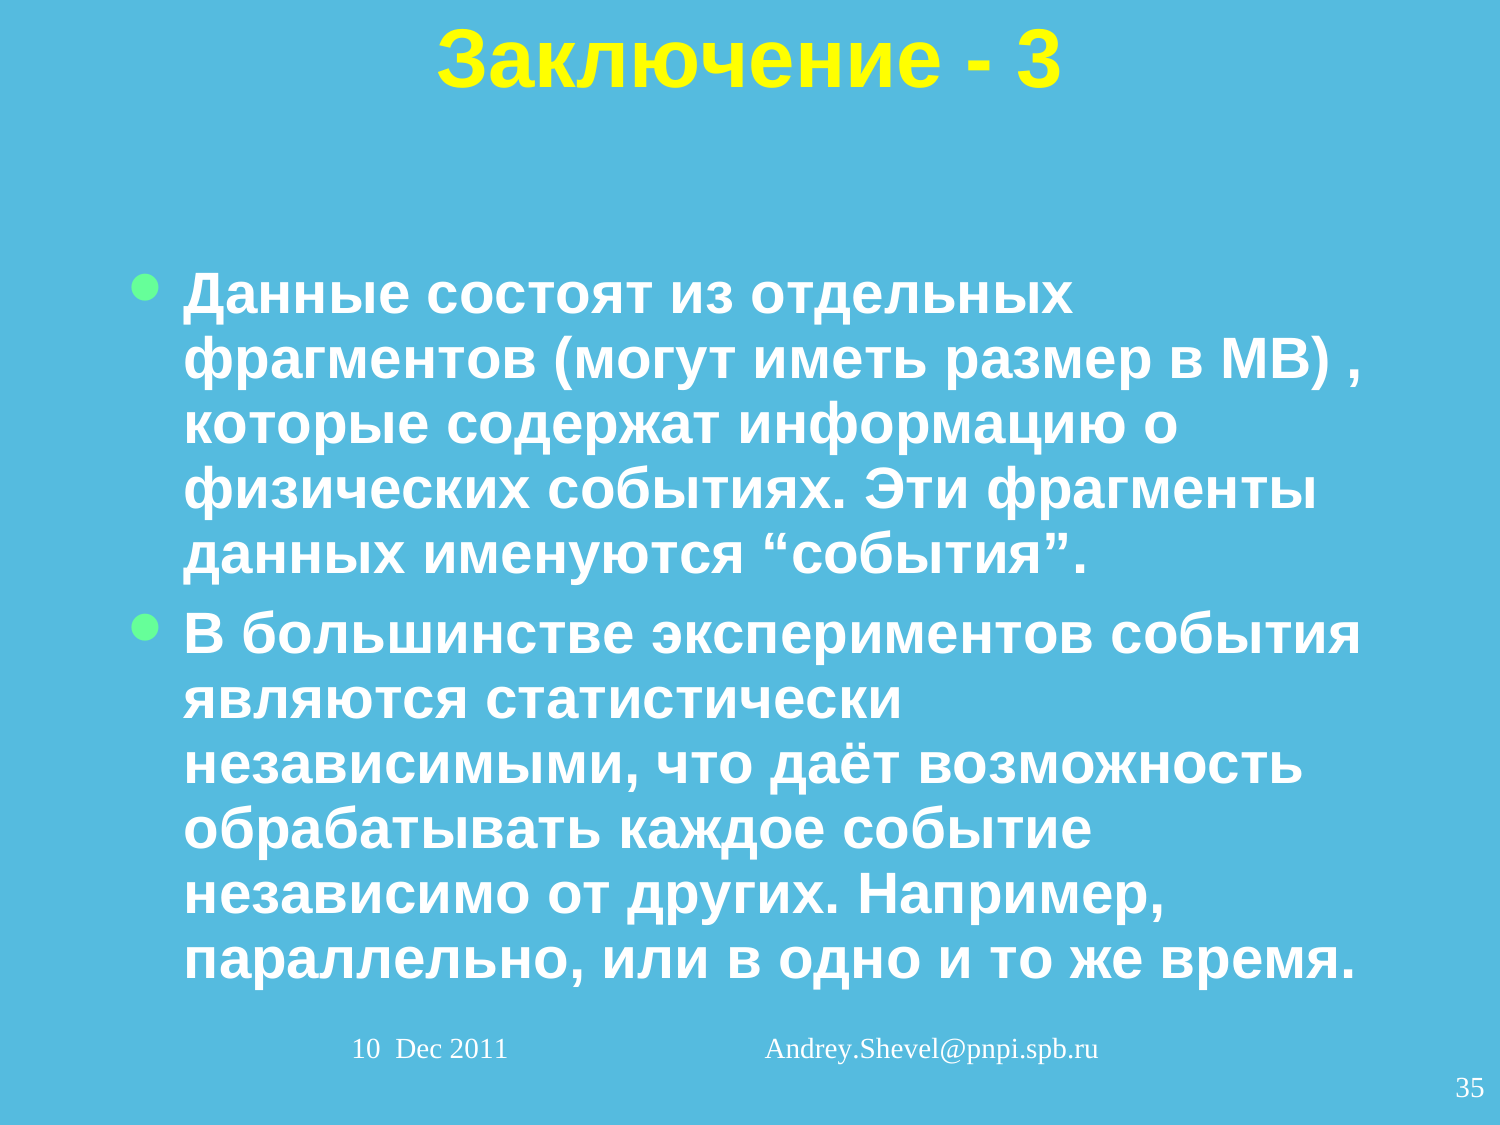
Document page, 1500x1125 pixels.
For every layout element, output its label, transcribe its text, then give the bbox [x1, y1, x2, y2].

list Данные состоят из отдельных фрагментов (могут иметь размер в MB) , которые содержат информацию о физических событиях. Эти фрагменты данных именуются “события”. В большинстве экспериментов события являются статистически независимыми, что даёт возможность обрабатывать каждое событие независимо от других. Например, параллельно, или в одно и то же время. [112, 253, 1388, 996]
title Заключение - 3 [112, 4, 1388, 114]
